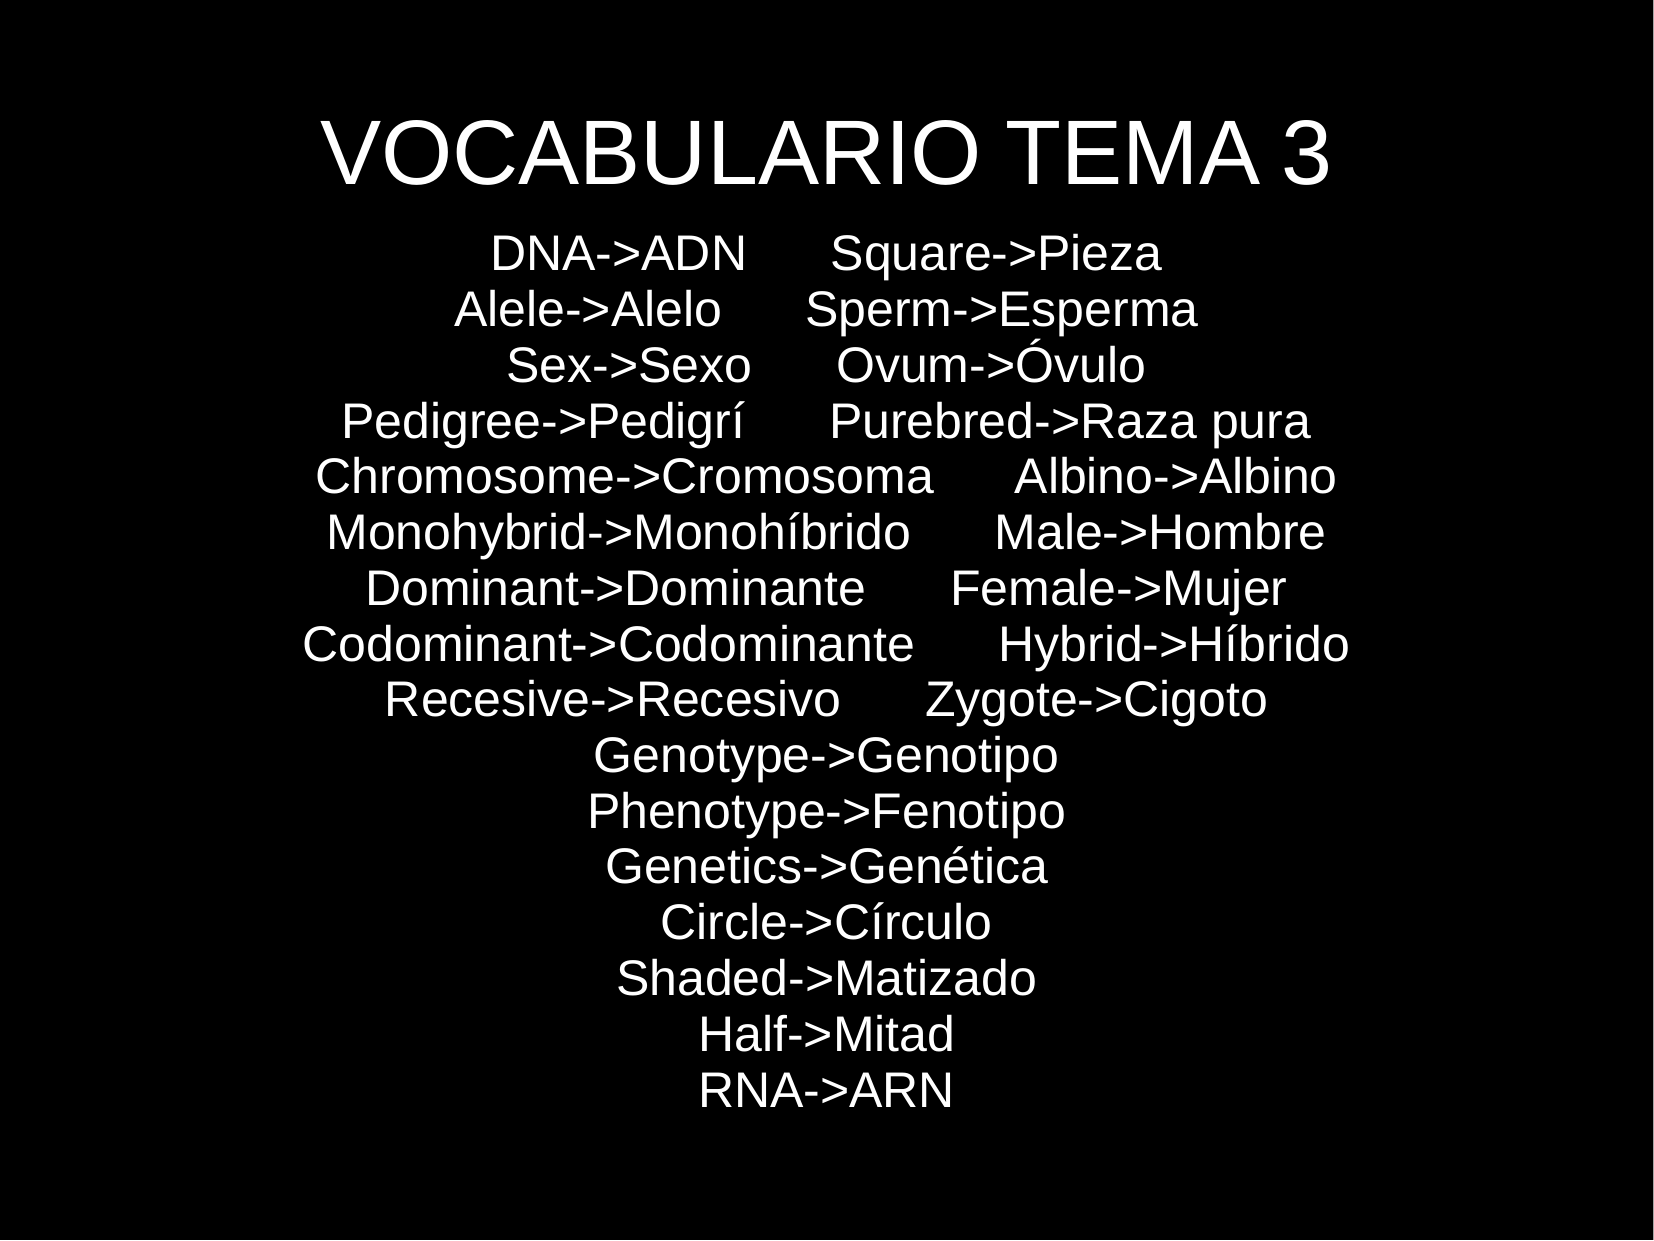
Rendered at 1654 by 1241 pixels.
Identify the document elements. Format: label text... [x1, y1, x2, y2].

title VOCABULARIO TEMA 3 [82, 49, 1571, 169]
subtitle DNA->ADN Square->Pieza Alele->Alelo Sperm->Esperma Sex->Sexo Ovum->Óvulo Pedigree->Pedigrí Purebred->Raza pura Chromosome->Cromosoma Albino->Albino Monohybrid->Monohíbrido Male->Hombre Dominant->Dominante Female->Mujer Codominant->Codominante Hybrid->Híbrido Recesive->Recesivo Zygote->Cigoto Genotype->Genotipo Phenotype->Fenotipo Genetics->Genética Circle->Círculo Shaded->Matizado Half->Mitad RNA->ARN [82, 169, 1571, 1230]
